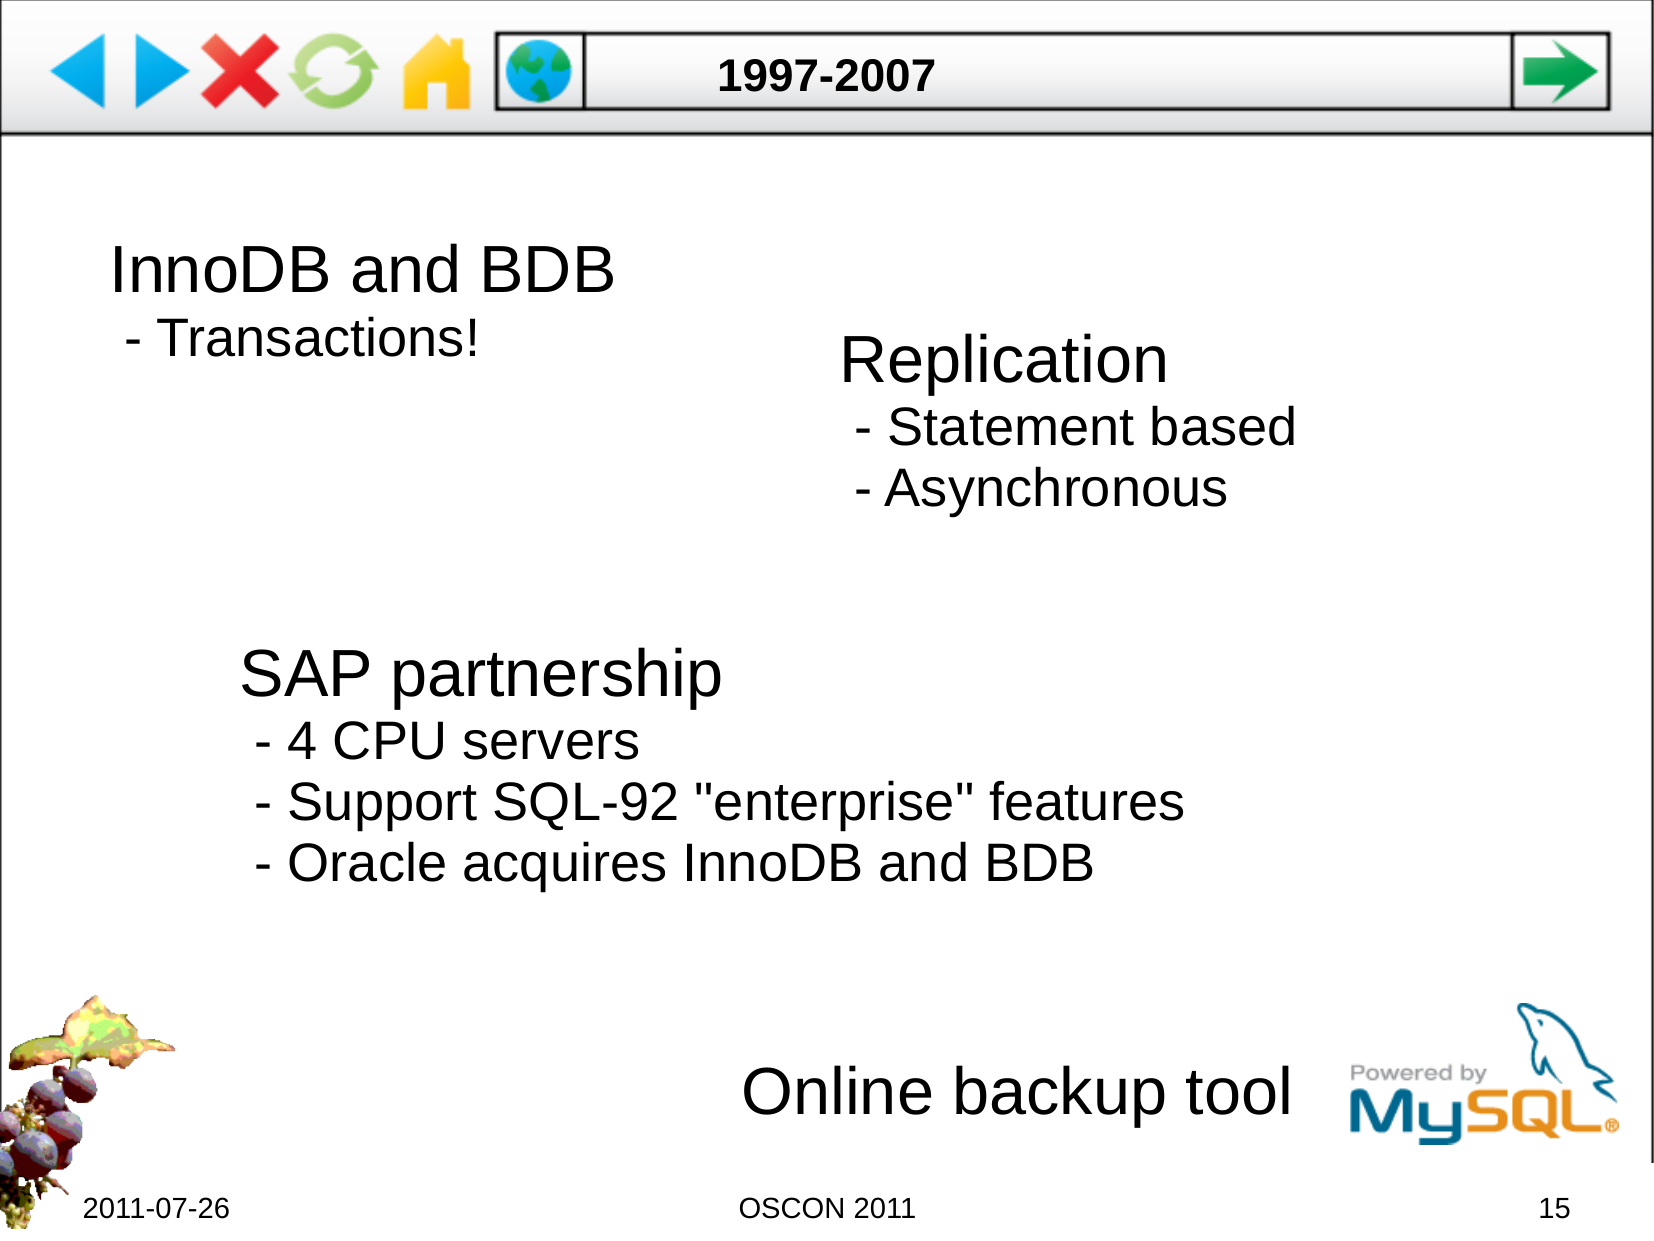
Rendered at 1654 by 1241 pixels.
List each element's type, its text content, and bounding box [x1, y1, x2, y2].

text_box Online backup tool [726, 1046, 1311, 1220]
title 1997-2007 [82, 43, 1571, 107]
text_box InnoDB and BDB - Transactions! [94, 225, 634, 376]
text_box SAP partnership - 4 CPU servers - Support SQL-92 "enterprise" features - Oracle acquires InnoDB and BDB [225, 628, 1202, 901]
picture [0, 0, 1654, 1229]
text_box Replication - Statement based - Asynchronous [825, 314, 1314, 526]
